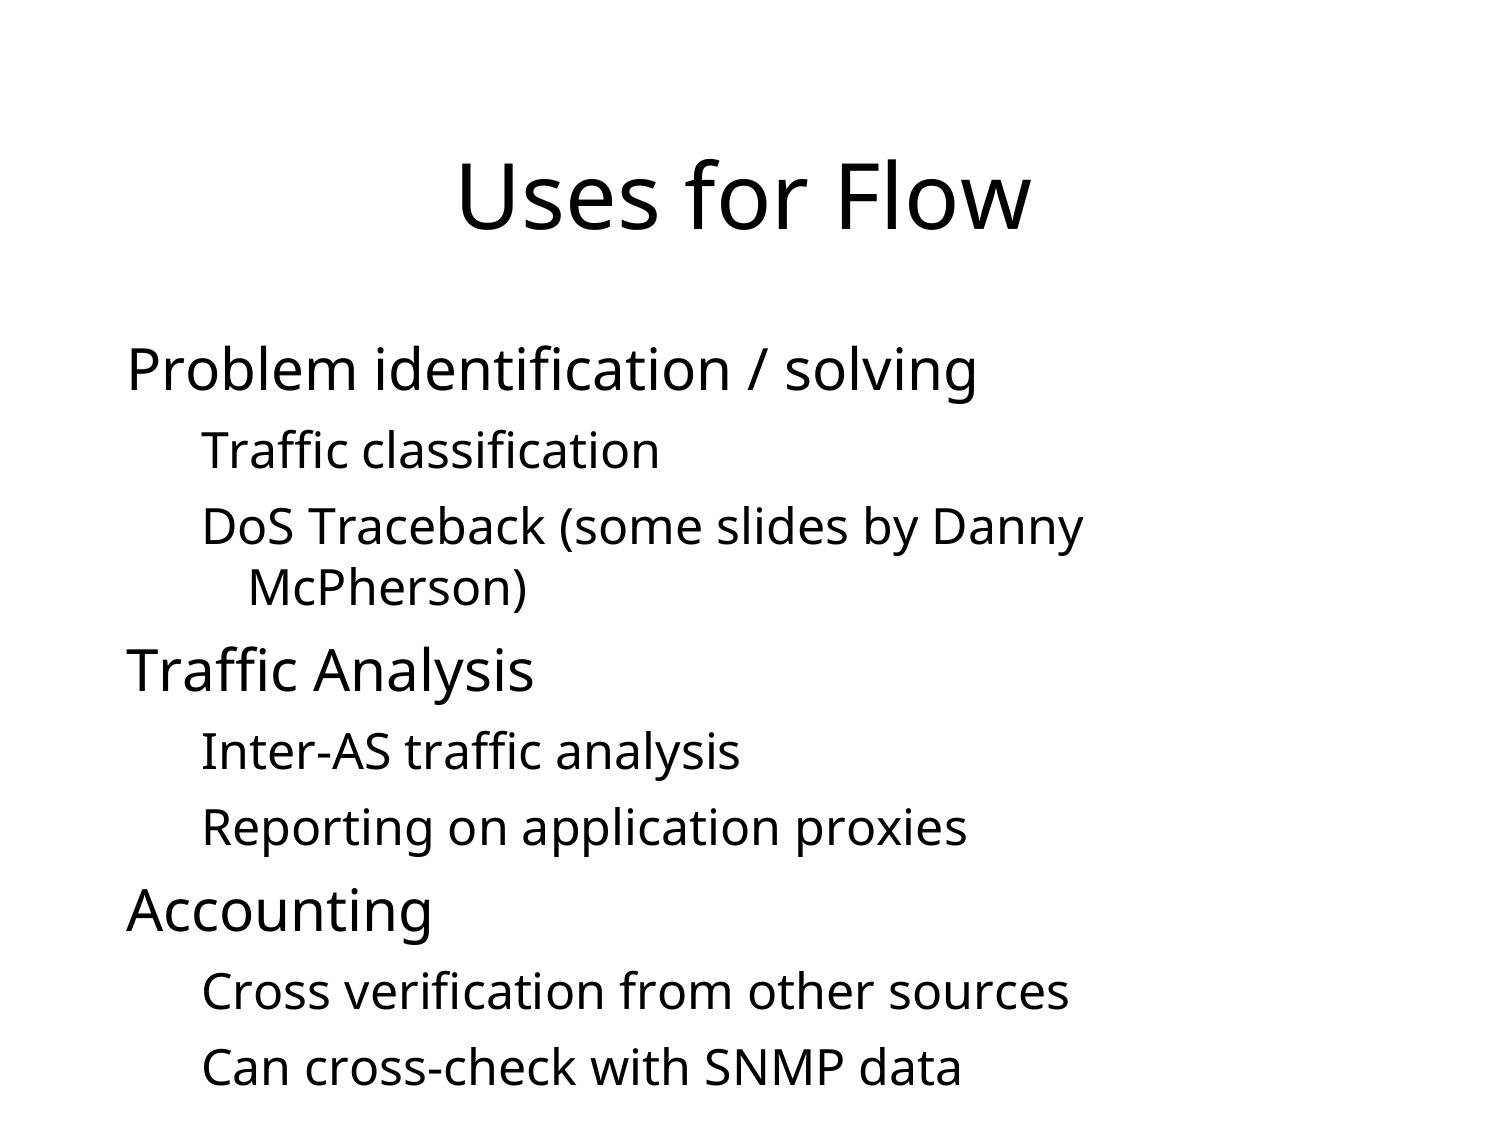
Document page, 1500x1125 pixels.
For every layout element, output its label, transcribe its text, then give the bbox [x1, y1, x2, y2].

title Uses for Flow [112, 62, 1388, 324]
list Problem identification / solving Traffic classification DoS Traceback (some slides by Danny McPherson)‏ Traffic Analysis Inter-AS traffic analysis Reporting on application proxies Accounting Cross verification from other sources Can cross-check with SNMP data [112, 324, 1388, 1030]
